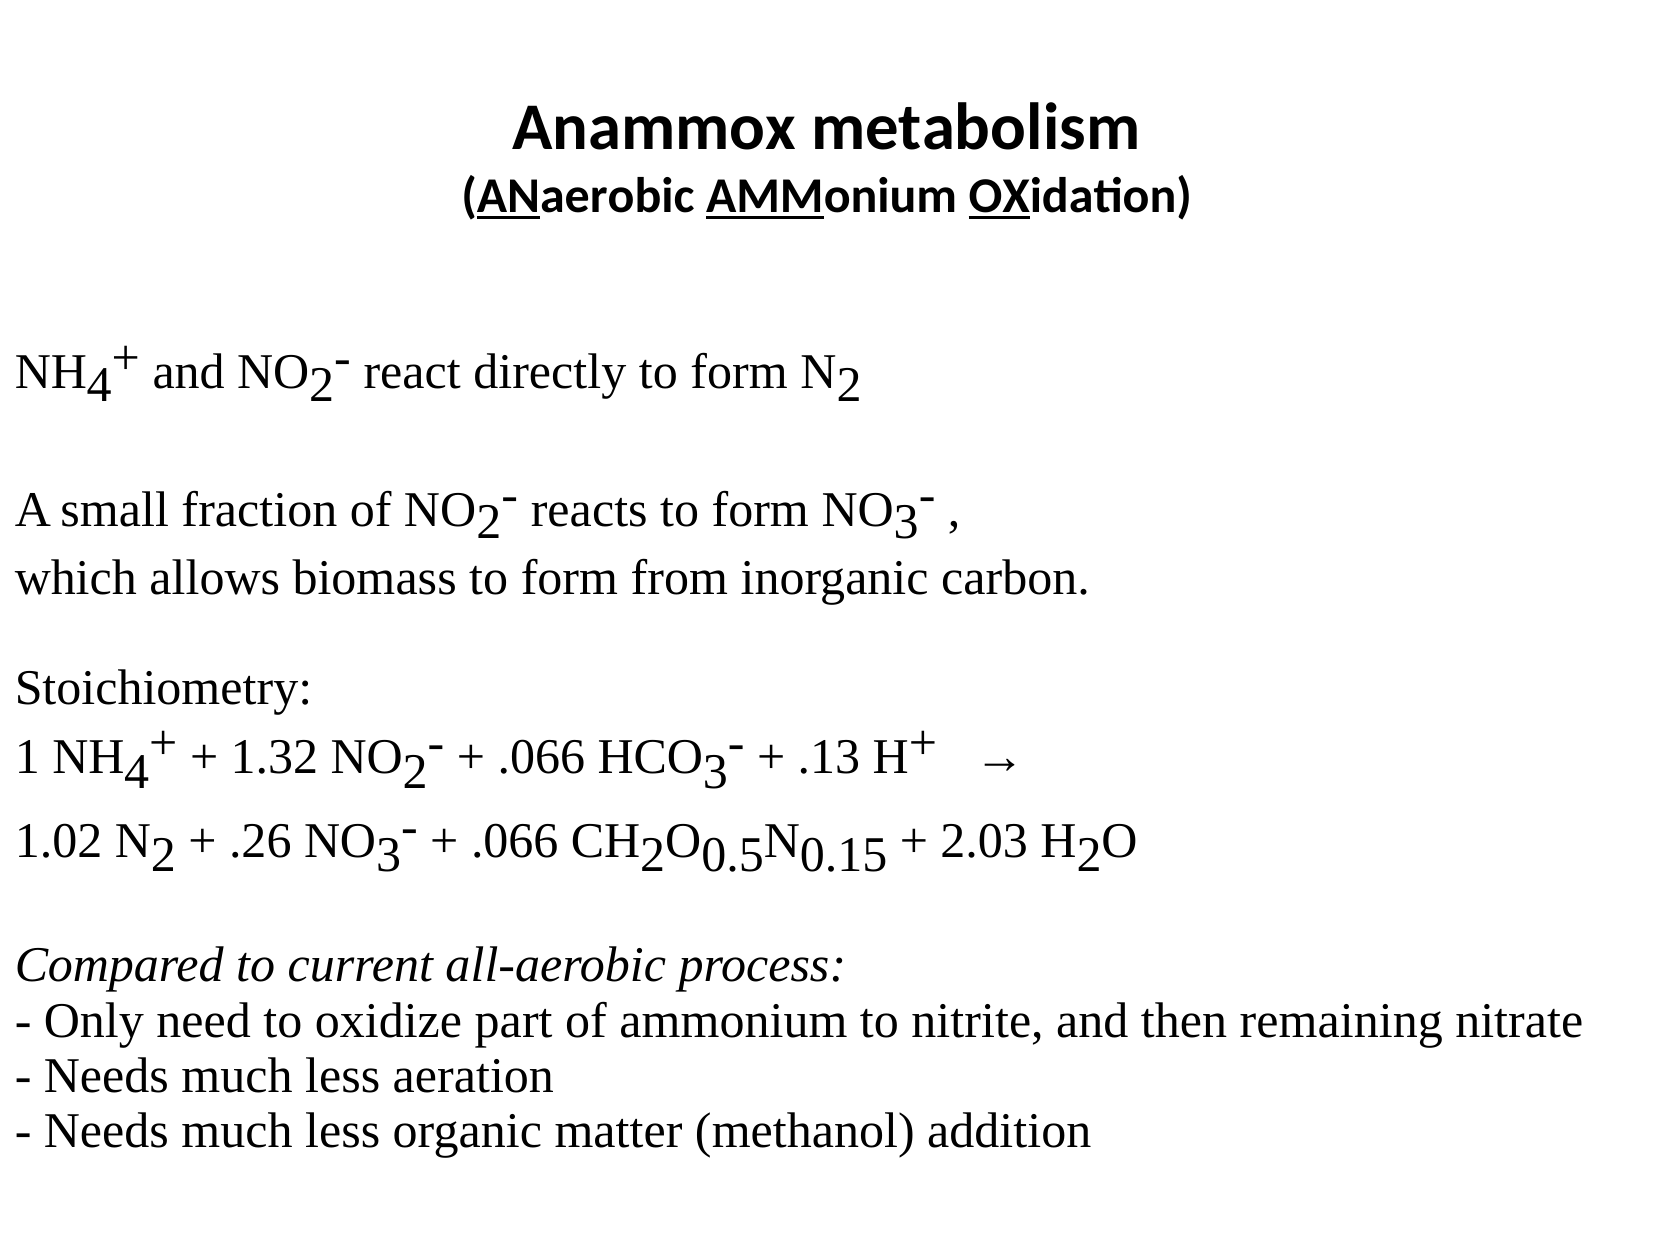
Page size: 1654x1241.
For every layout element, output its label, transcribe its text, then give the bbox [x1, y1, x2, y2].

text_box NH4+ and NO2- react directly to form N2 A small fraction of NO2- reacts to form NO3- , which allows biomass to form from inorganic carbon. Stoichiometry: 1 NH4+ + 1.32 NO2- + .066 HCO3- + .13 H+ → 1.02 N2 + .26 NO3- + .066 CH2O0.5N0.15 + 2.03 H2O Compared to current all-aerobic process: - Only need to oxidize part of ammonium to nitrite, and then remaining nitrate - Needs much less aeration - Needs much less organic matter (methanol) addition [0, 322, 1640, 1208]
title Anammox metabolism (ANaerobic AMMonium OXidation) [82, 41, 1571, 265]
